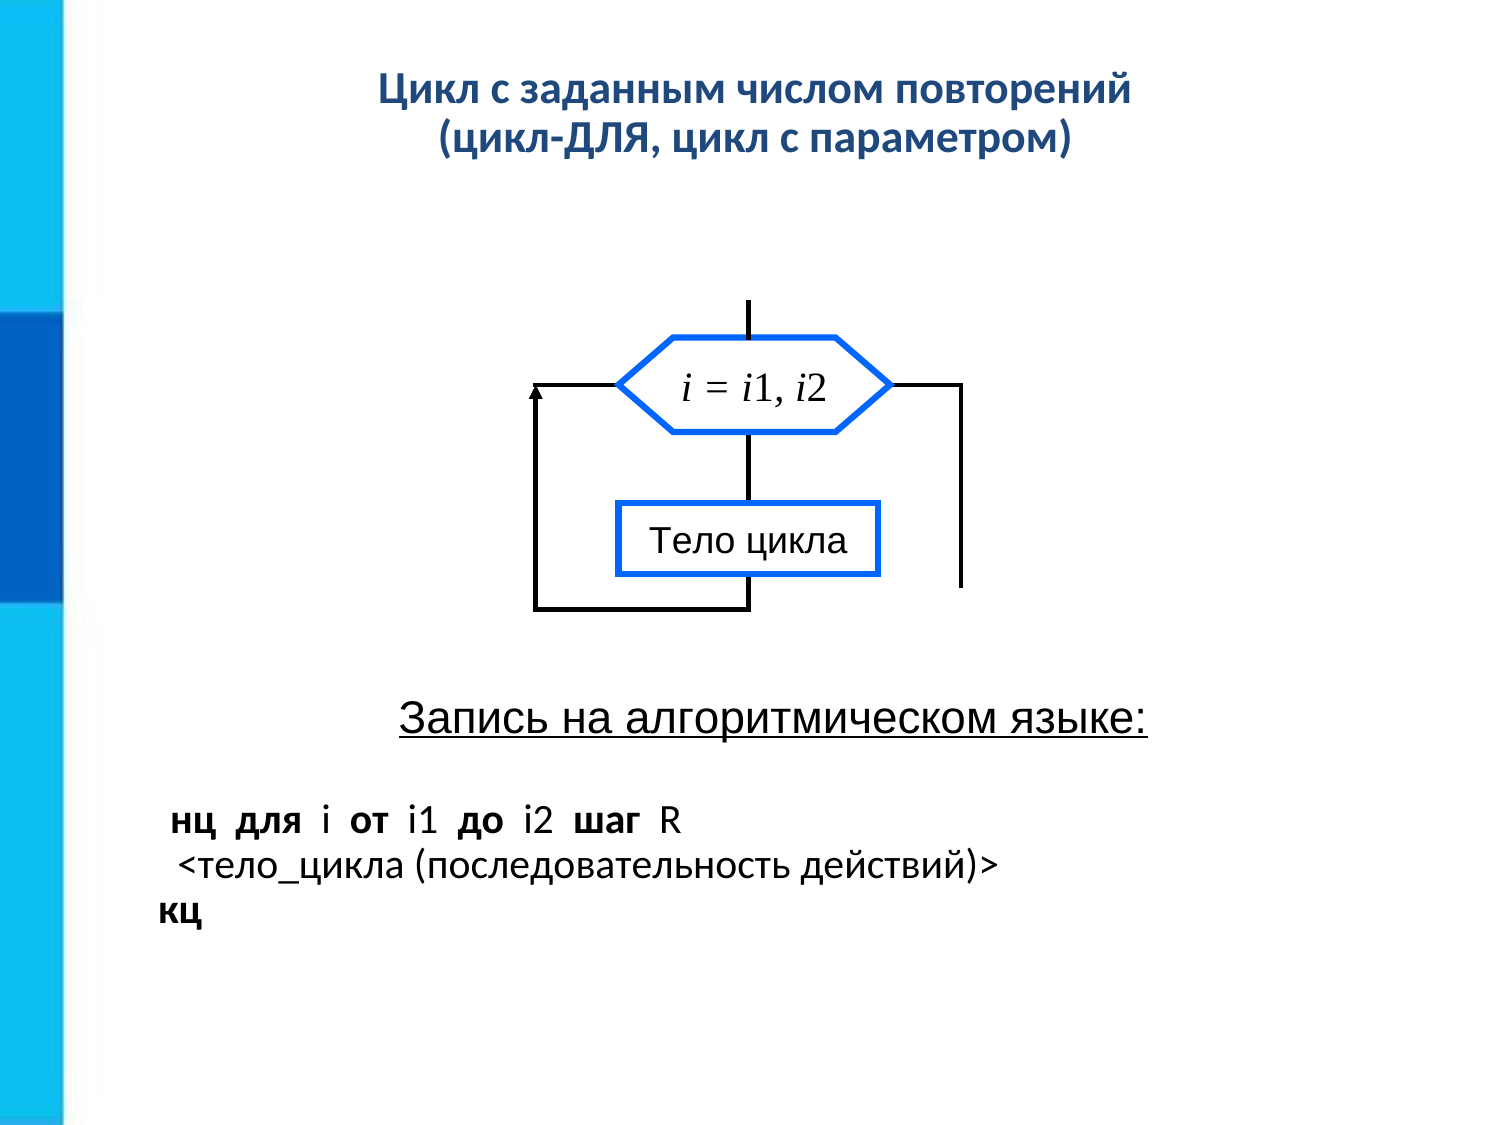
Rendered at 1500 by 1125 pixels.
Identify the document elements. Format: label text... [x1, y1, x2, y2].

text_box Цикл с заданным числом повторений (цикл-ДЛЯ, цикл с параметром) [93, 40, 1418, 231]
text_box Запись на алгоритмическом языке: нц для i от i1 до i2 шаг R <тело_цикла (последовательность действий)> кц [105, 679, 1442, 941]
text_box i = i1, i2 [618, 337, 891, 433]
text_box Тело цикла [618, 502, 879, 574]
picture [0, 0, 1500, 1125]
